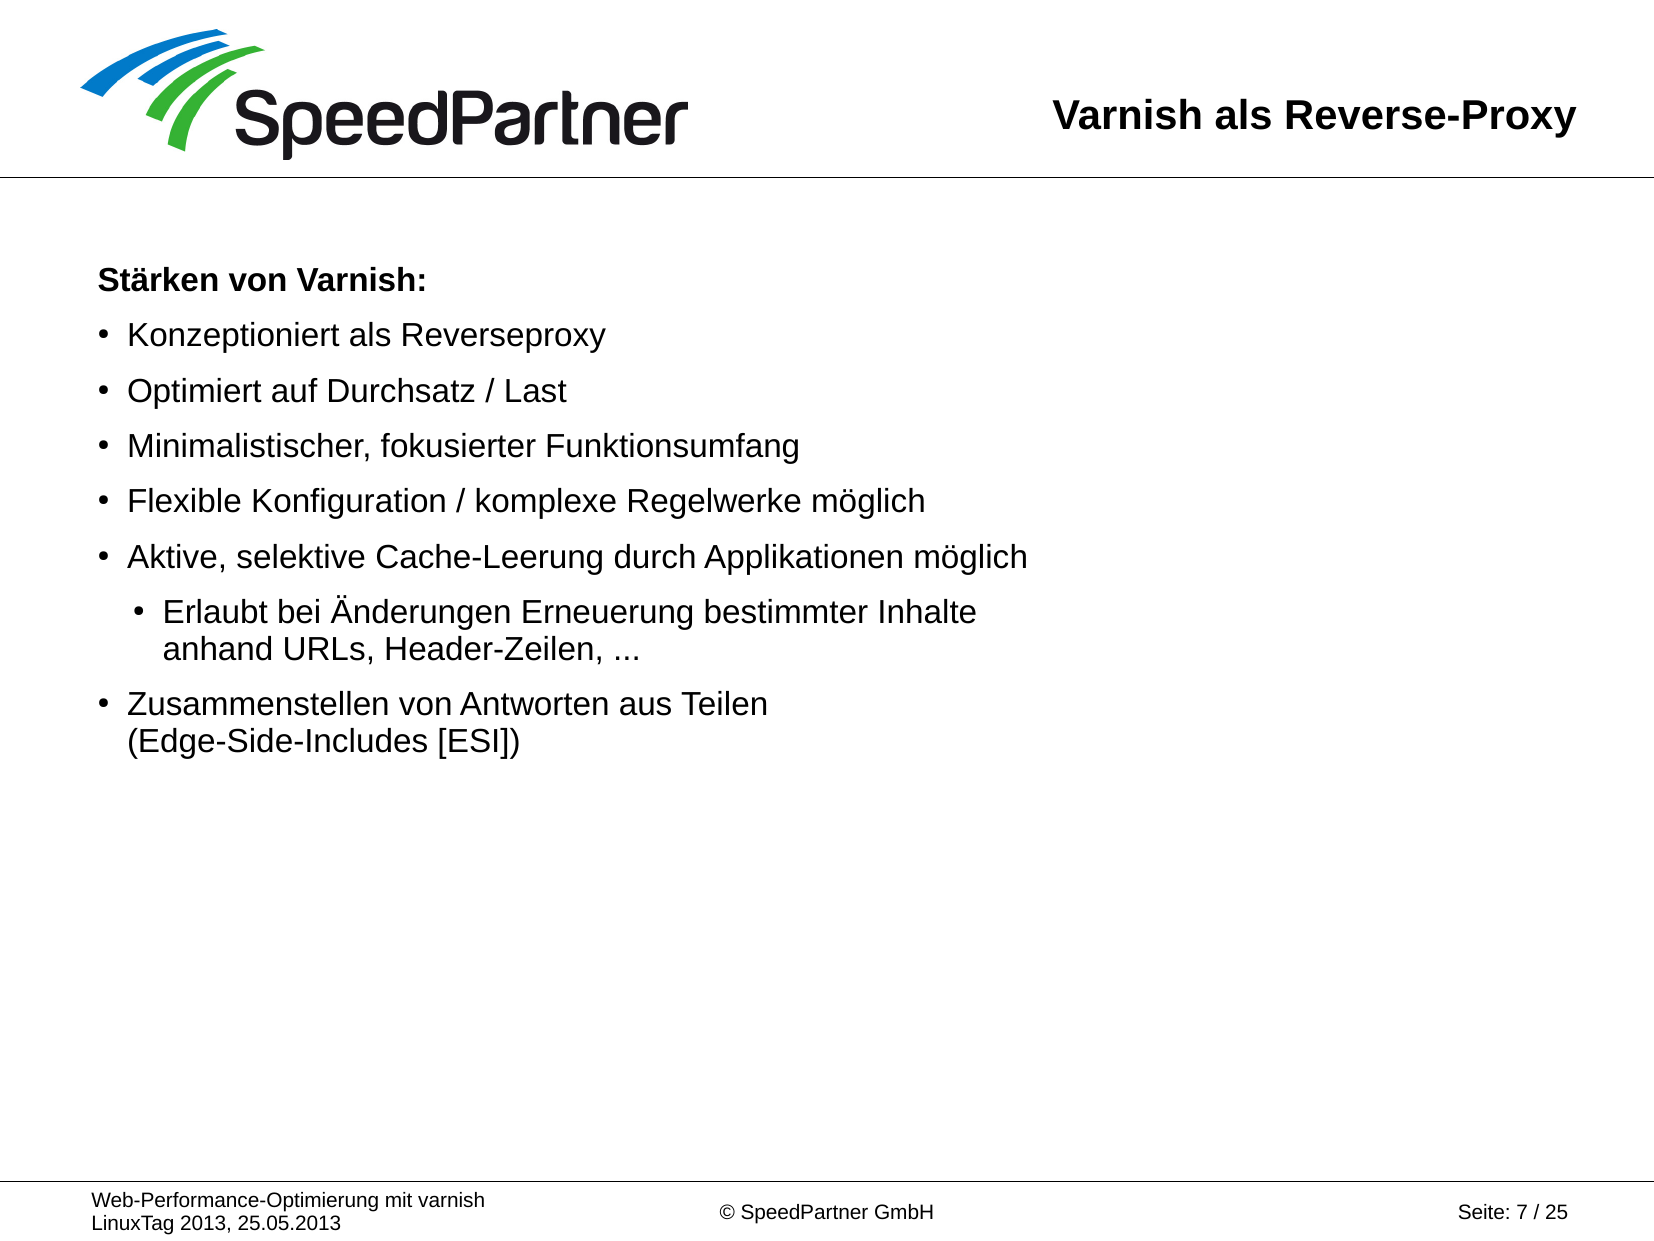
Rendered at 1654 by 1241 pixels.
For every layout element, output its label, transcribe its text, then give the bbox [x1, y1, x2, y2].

title Varnish als Reverse-Proxy [590, 70, 1577, 160]
text_box Stärken von Varnish: Konzeptioniert als Reverseproxy Optimiert auf Durchsatz / Last Minimalistischer, fokusierter Funktionsumfang Flexible Konfiguration / komplexe Regelwerke möglich Aktive, selektive Cache-Leerung durch Applikationen möglich Erlaubt bei Änderungen Erneuerung bestimmter Inhalte anhand URLs, Header-Zeilen, ... Zusammenstellen von Antworten aus Teilen (Edge-Side-Includes [ESI]) [82, 254, 1565, 1177]
picture [80, 29, 688, 160]
